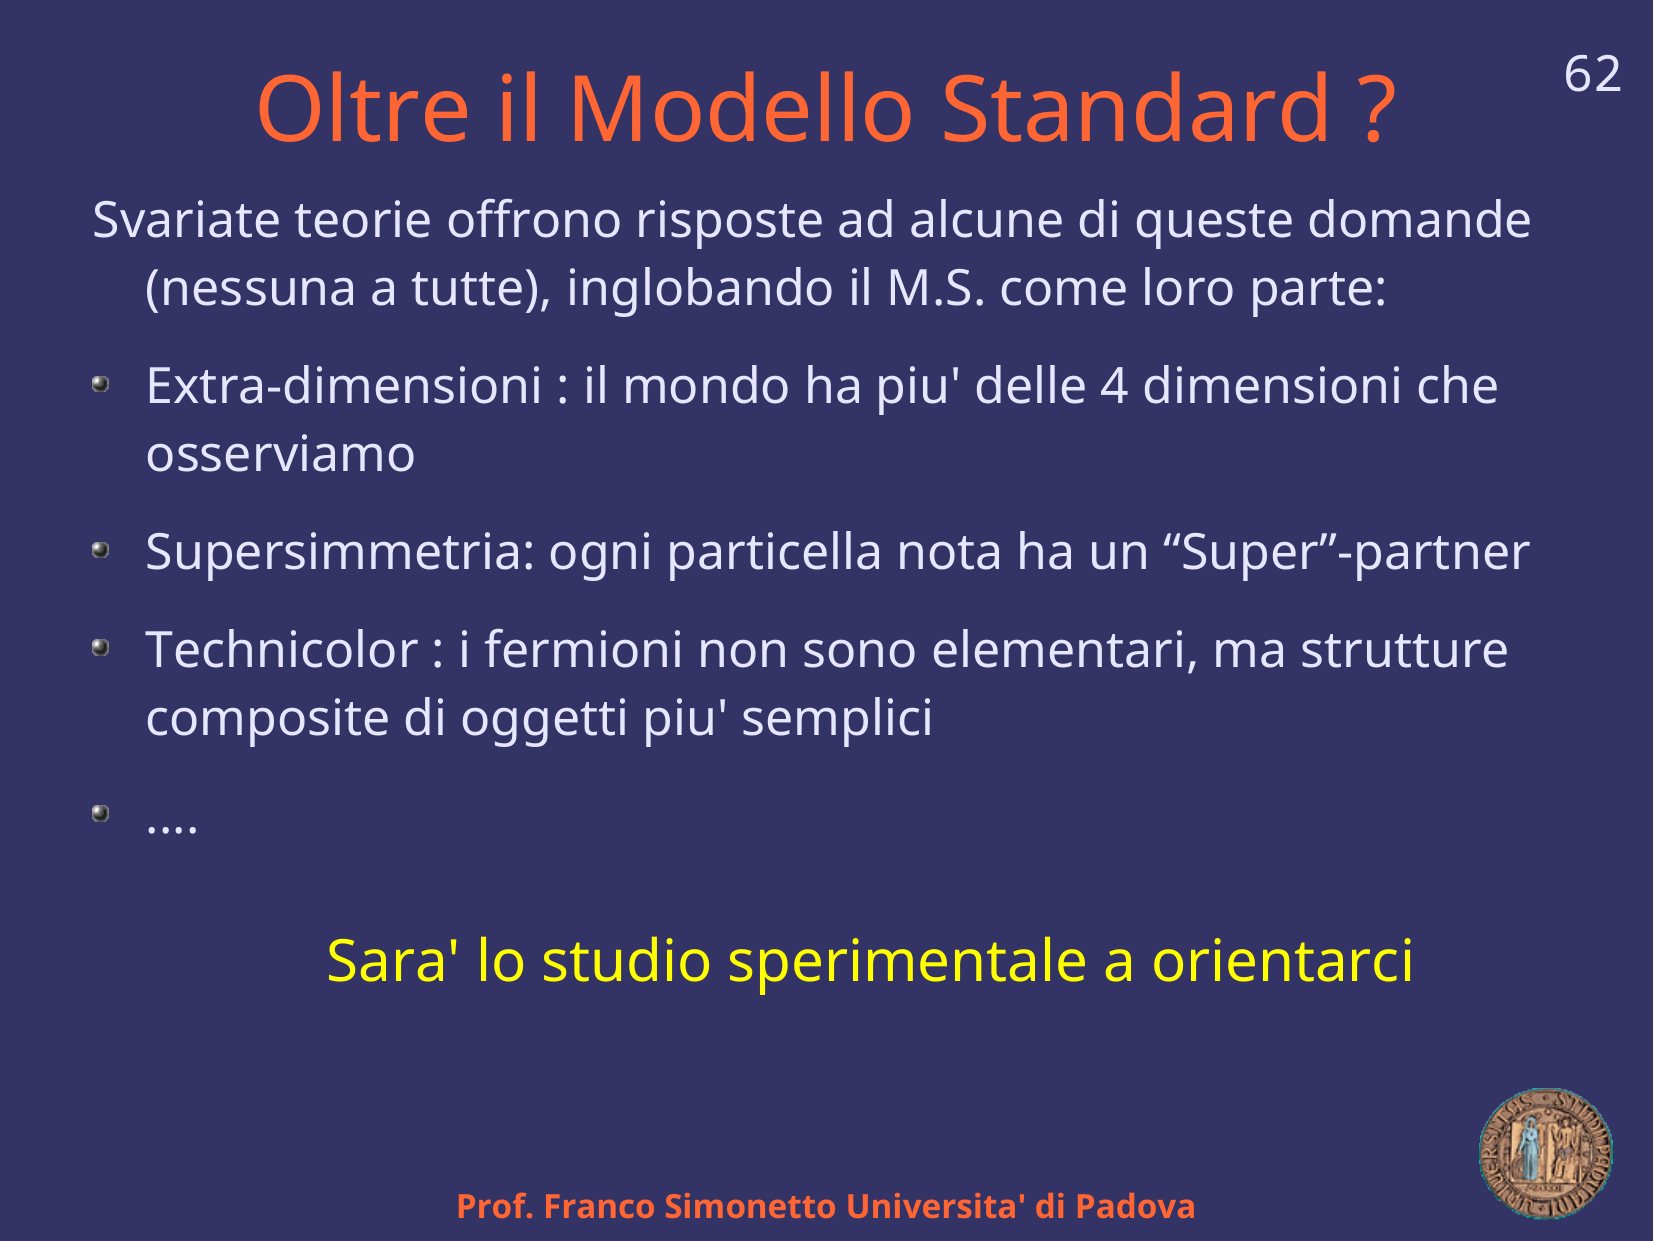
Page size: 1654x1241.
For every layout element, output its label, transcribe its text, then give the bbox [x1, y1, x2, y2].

list Svariate teorie offrono risposte ad alcune di queste domande (nessuna a tutte), inglobando il M.S. come loro parte: Extra-dimensioni : il mondo ha piu' delle 4 dimensioni che osserviamo Supersimmetria: ogni particella nota ha un “Super”-partner Technicolor : i fermioni non sono elementari, ma strutture composite di oggetti piu' semplici .... [75, 183, 1563, 1078]
text_box Sara' lo studio sperimentale a orientarci [169, 912, 1507, 1009]
picture [1479, 1087, 1613, 1221]
title Oltre il Modello Standard ? [82, 55, 1571, 156]
